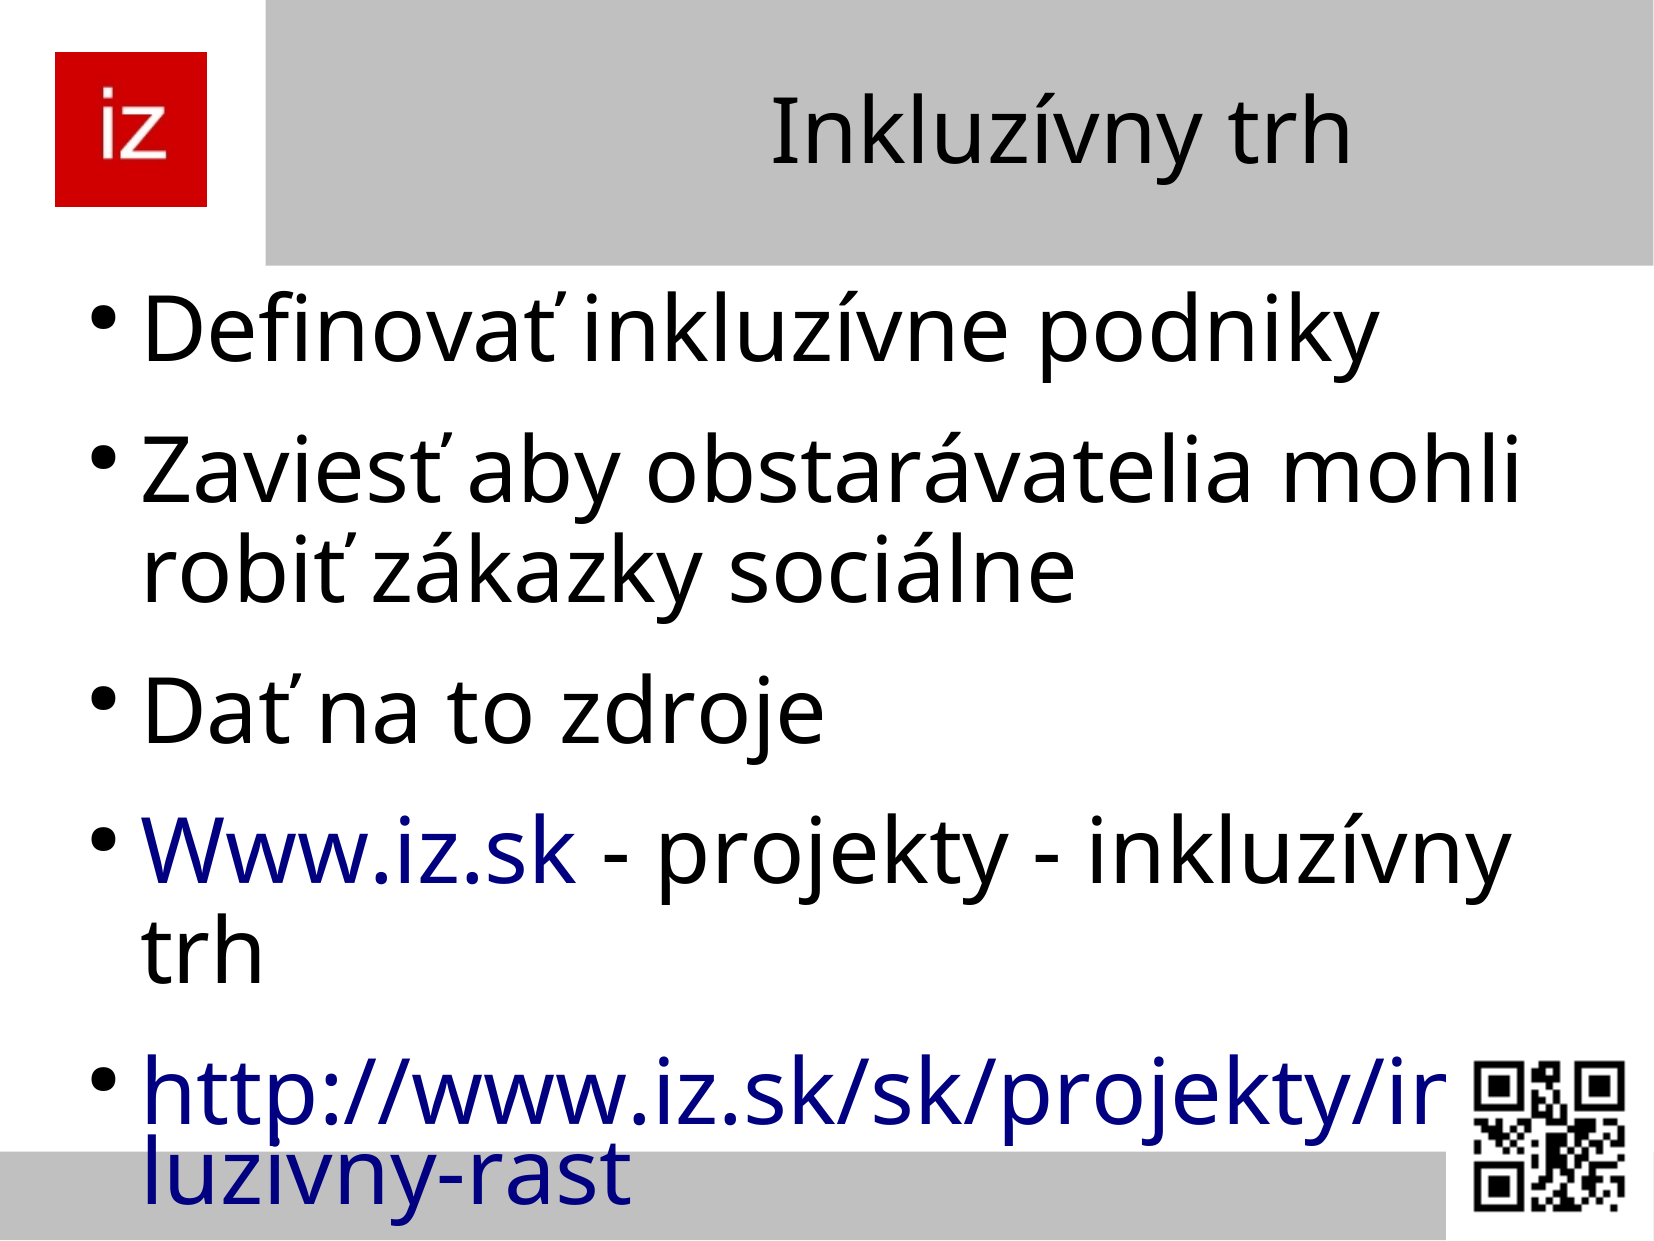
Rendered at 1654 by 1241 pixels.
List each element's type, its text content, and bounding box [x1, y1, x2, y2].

picture [55, 52, 207, 207]
picture [1446, 1033, 1654, 1241]
title Inkluzívny trh [561, 29, 1565, 237]
list Definovať inkluzívne podniky Zaviesť aby obstarávatelia mohli robiť zákazky sociálne Dať na to zdroje Www.iz.sk - projekty - inkluzívny trh http://www.iz.sk/sk/projekty/inkluzivny-rast [0, 281, 1536, 1063]
